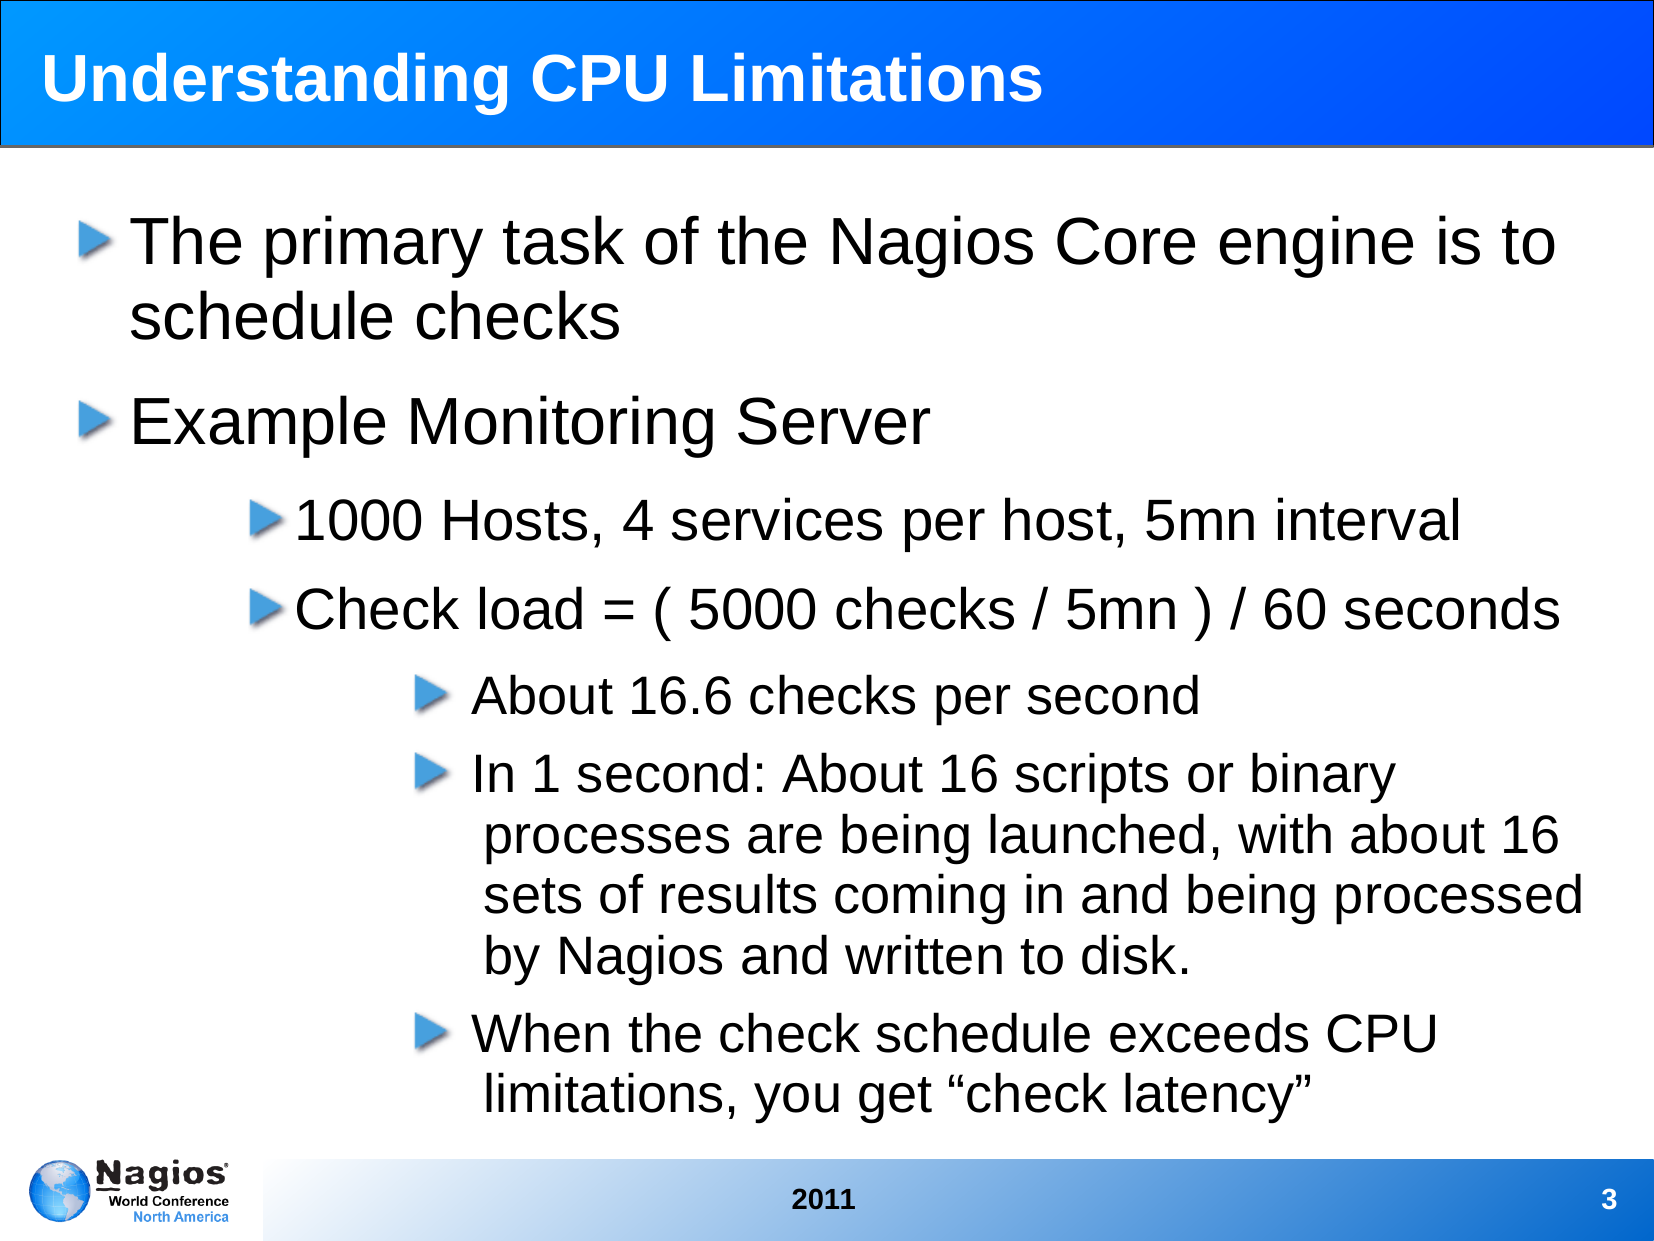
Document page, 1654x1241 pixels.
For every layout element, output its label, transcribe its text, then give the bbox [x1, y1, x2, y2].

list The primary task of the Nagios Core engine is to schedule checks Example Monitoring Server 1000 Hosts, 4 services per host, 5mn interval Check load = ( 5000 checks / 5mn ) / 60 seconds About 16.6 checks per second In 1 second: About 16 scripts or binary processes are being launched, with about 16 sets of results coming in and being processed by Nagios and written to disk. When the check schedule exceeds CPU limitations, you get “check latency” [58, 204, 1599, 1124]
title Understanding CPU Limitations [41, 29, 1248, 127]
picture [29, 1159, 229, 1235]
